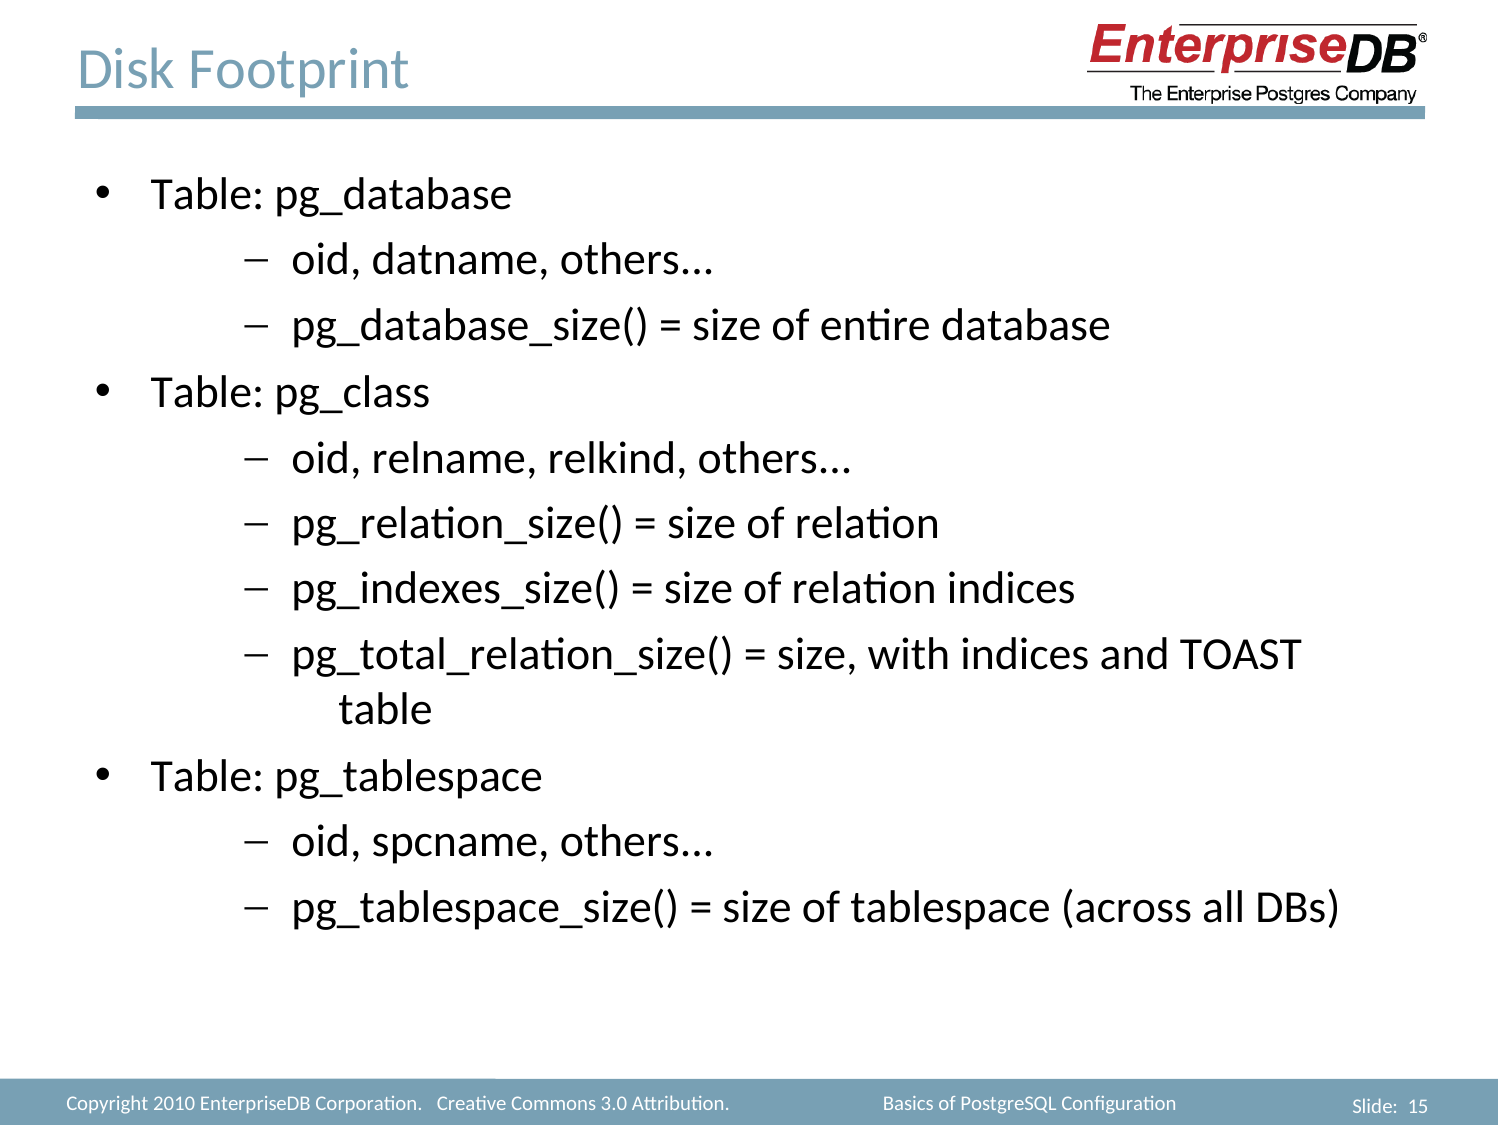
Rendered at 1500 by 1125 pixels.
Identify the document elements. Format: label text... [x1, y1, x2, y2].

title Disk Footprint [62, 4, 1088, 126]
list Table: pg_database oid, datname, others... pg_database_size() = size of entire database Table: pg_class oid, relname, relkind, others... pg_relation_size() = size of relation pg_indexes_size() = size of relation indices pg_total_relation_size() = size, with indices and TOAST table Table: pg_tablespace oid, spcname, others... pg_tablespace_size() = size of tablespace (across all DBs) [79, 155, 1384, 1051]
picture [1088, 24, 1427, 104]
